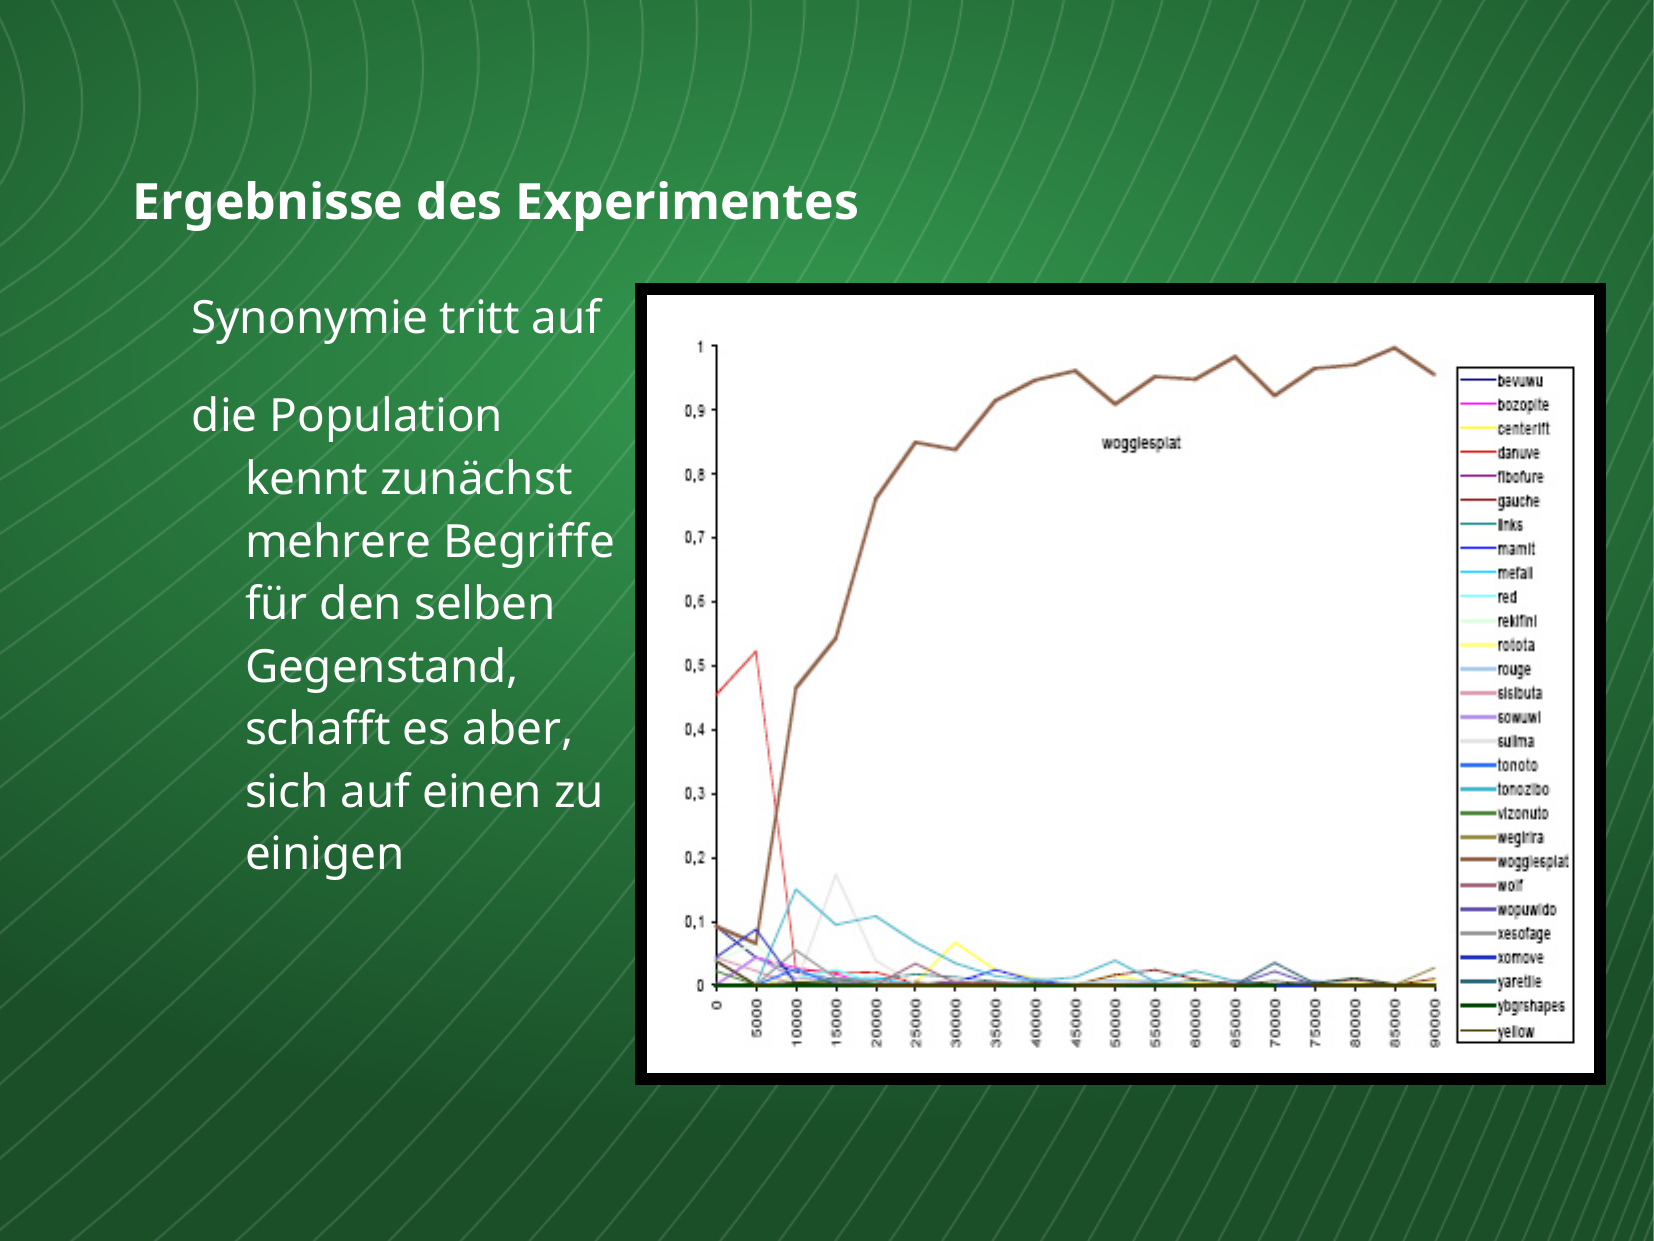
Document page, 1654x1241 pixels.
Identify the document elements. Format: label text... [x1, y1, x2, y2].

picture [0, 0, 1654, 1241]
text_box Ergebnisse des Experimentes [118, 158, 828, 237]
text_box Synonymie tritt auf die Population kennt zunächst mehrere Begriffe für den selben Gegenstand, schafft es aber, sich auf einen zu einigen [177, 277, 650, 1063]
